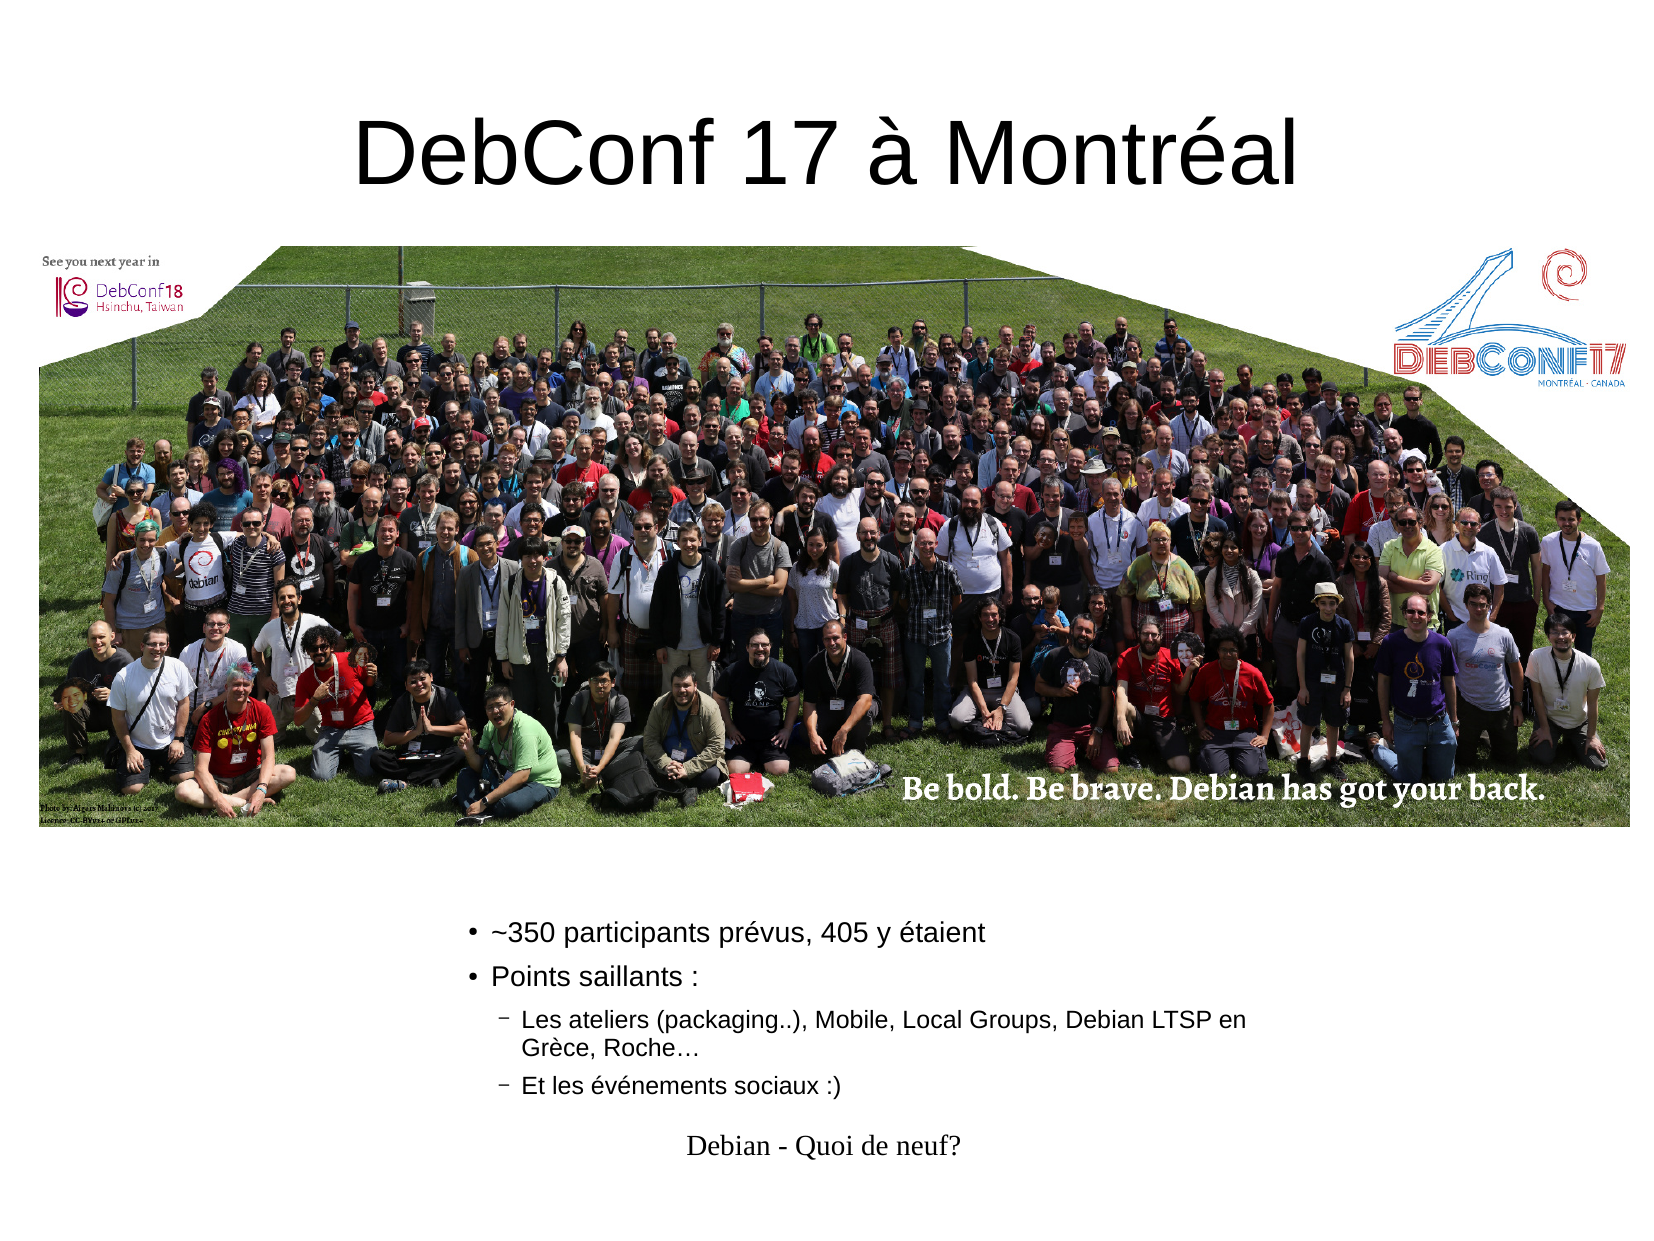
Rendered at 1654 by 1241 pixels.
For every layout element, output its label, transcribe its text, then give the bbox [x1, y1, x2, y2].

list ~350 participants prévus, 405 y étaient Points saillants : Les ateliers (packaging..), Mobile, Local Groups, Debian LTSP en Grèce, Roche… Et les événements sociaux :) [460, 827, 1264, 1104]
picture [39, 246, 1630, 827]
title DebConf 17 à Montréal [82, 49, 1571, 246]
